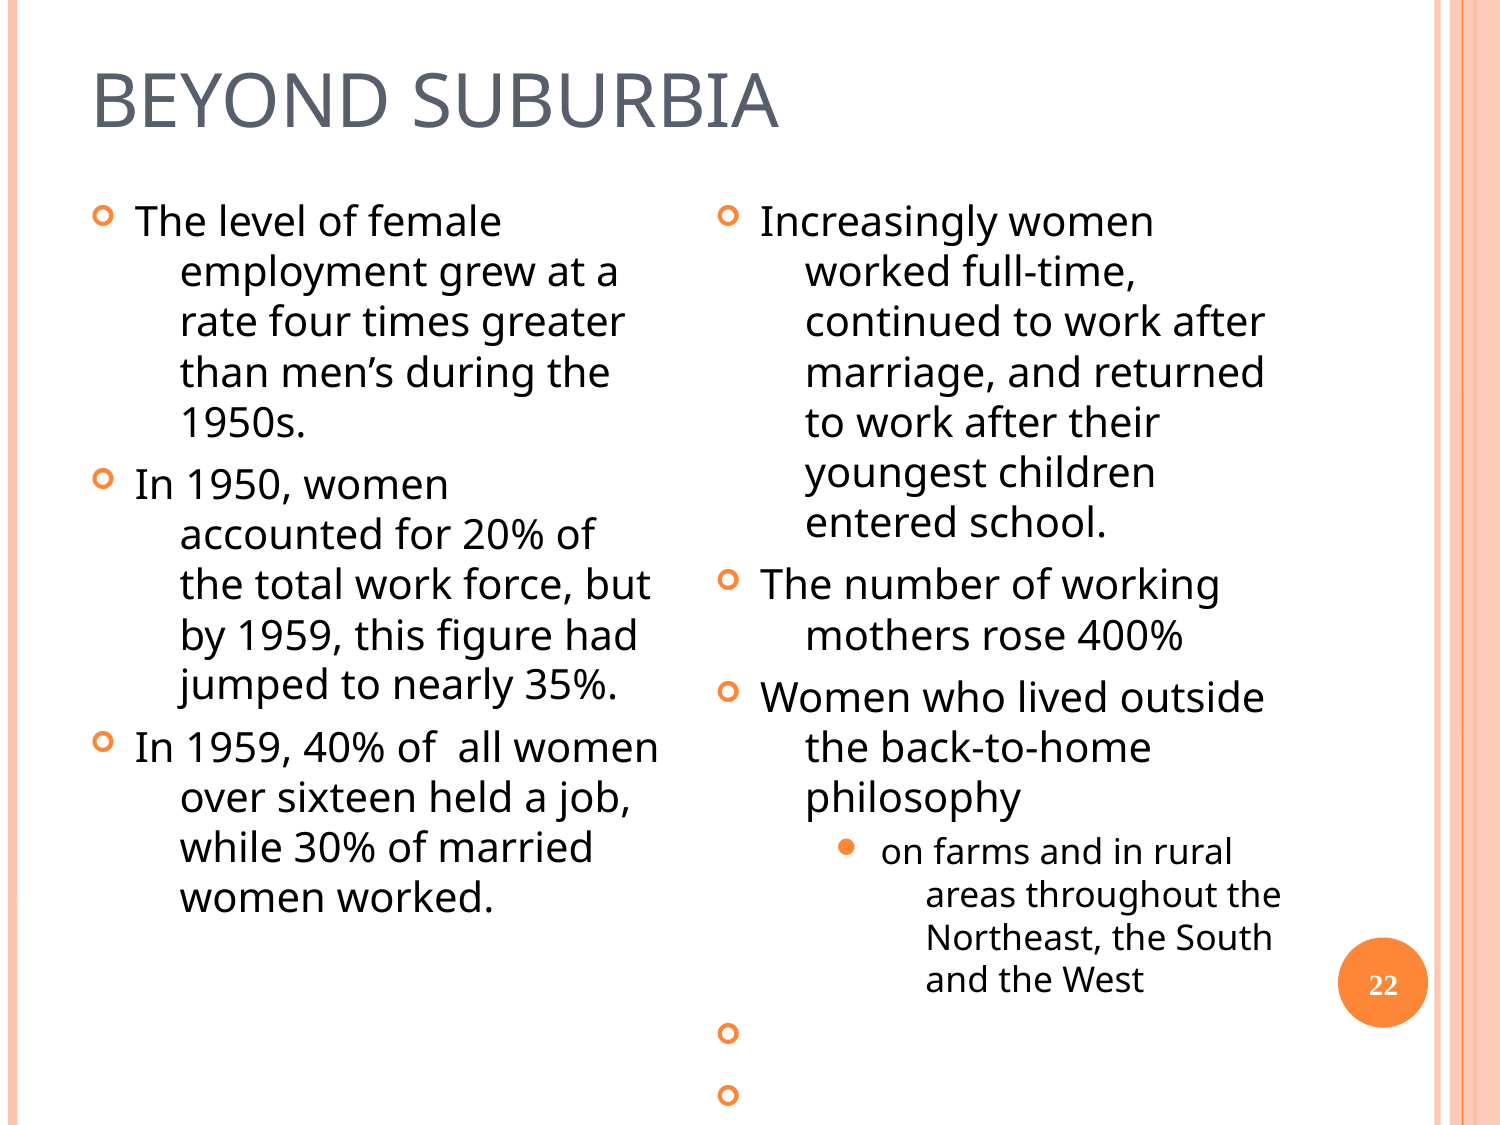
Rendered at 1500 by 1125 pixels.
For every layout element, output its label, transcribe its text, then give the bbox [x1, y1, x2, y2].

list Increasingly women worked full-time, continued to work after marriage, and returned to work after their youngest children entered school. The number of working mothers rose 400% Women who lived outside the back-to-home philosophy on farms and in rural areas throughout the Northeast, the South and the West [700, 187, 1301, 1013]
text_box [1333, 940, 1434, 1027]
title Beyond Suburbia [75, 45, 1300, 150]
list The level of female employment grew at a rate four times greater than men’s during the 1950s. In 1950, women accounted for 20% of the total work force, but by 1959, this figure had jumped to nearly 35%. In 1959, 40% of all women over sixteen held a job, while 30% of married women worked. [75, 187, 676, 1013]
